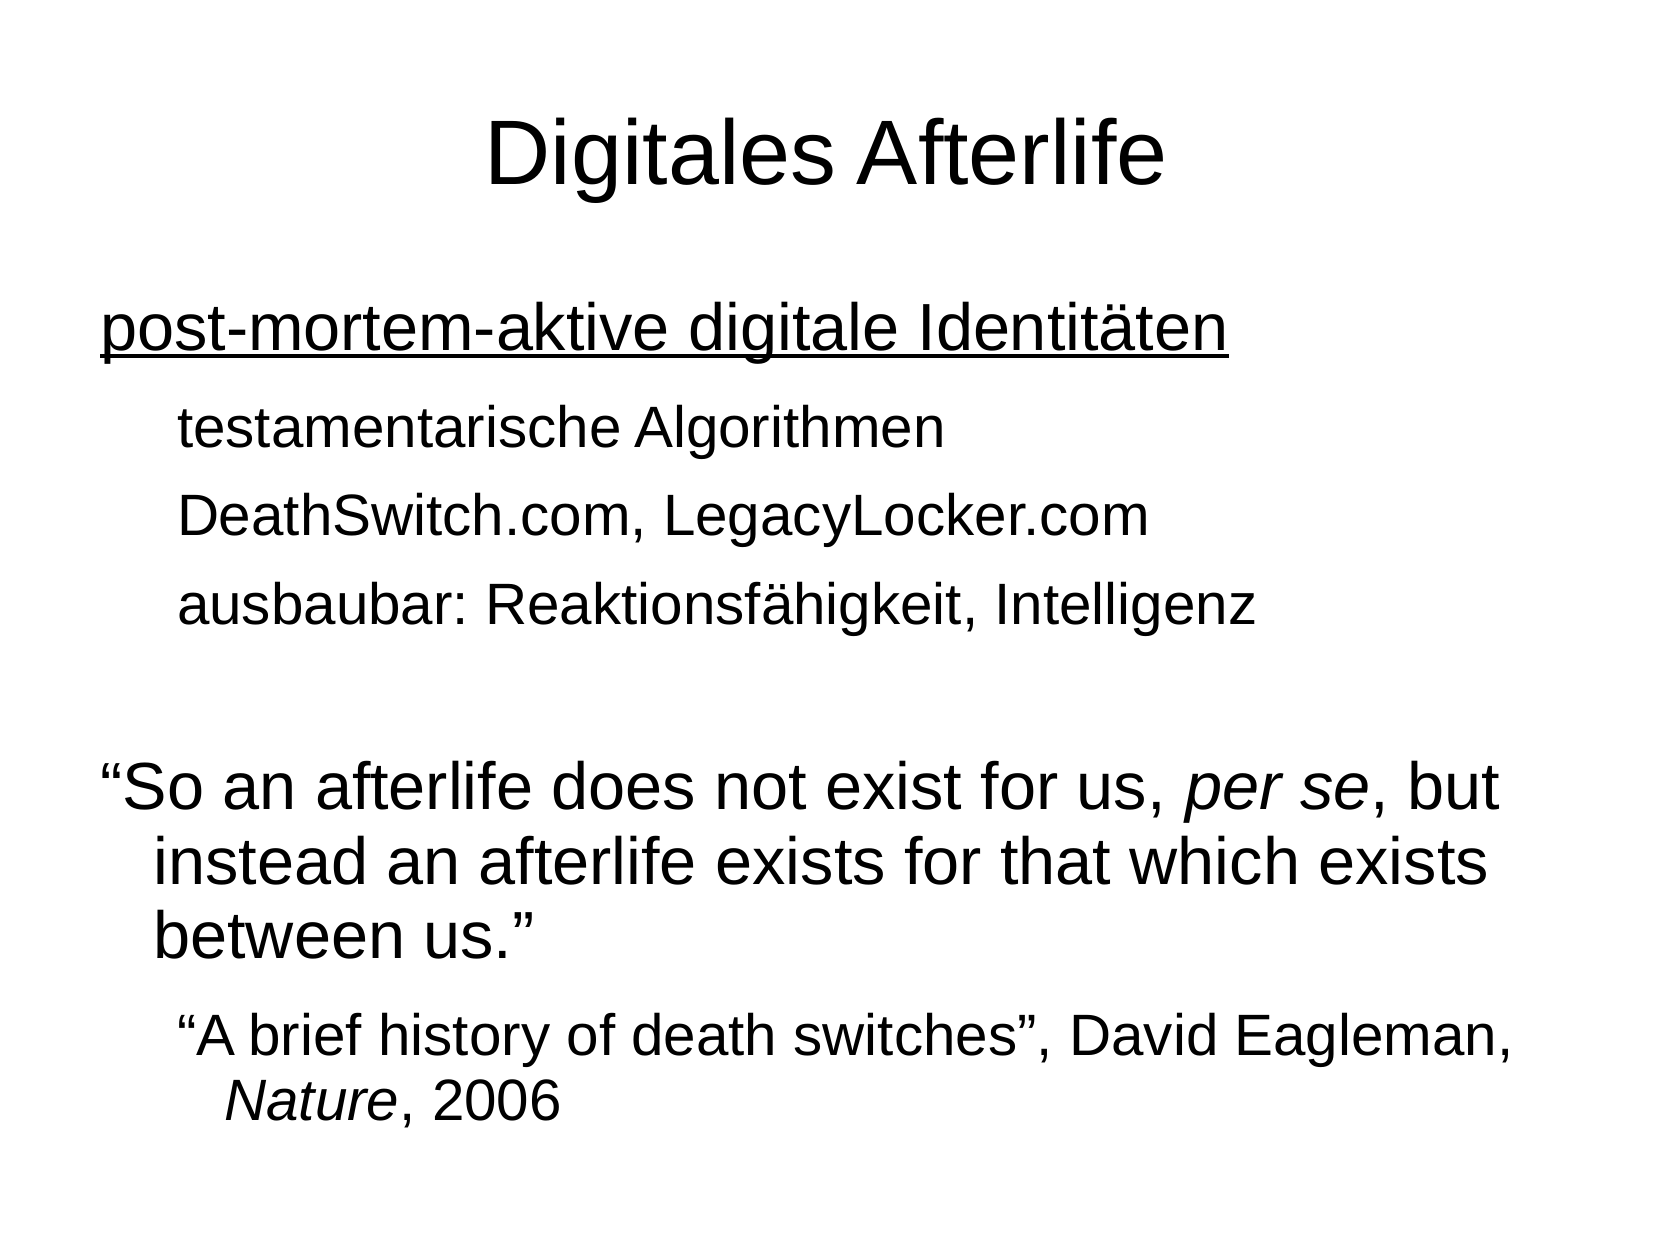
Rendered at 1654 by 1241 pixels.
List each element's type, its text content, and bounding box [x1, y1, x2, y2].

list post-mortem-aktive digitale Identitäten testamentarische Algorithmen DeathSwitch.com, LegacyLocker.com ausbaubar: Reaktionsfähigkeit, Intelligenz “So an afterlife does not exist for us, per se, but instead an afterlife exists for that which exists between us.” “A brief history of death switches”, David Eagleman, Nature, 2006 [82, 290, 1571, 1133]
title Digitales Afterlife [82, 49, 1571, 257]
